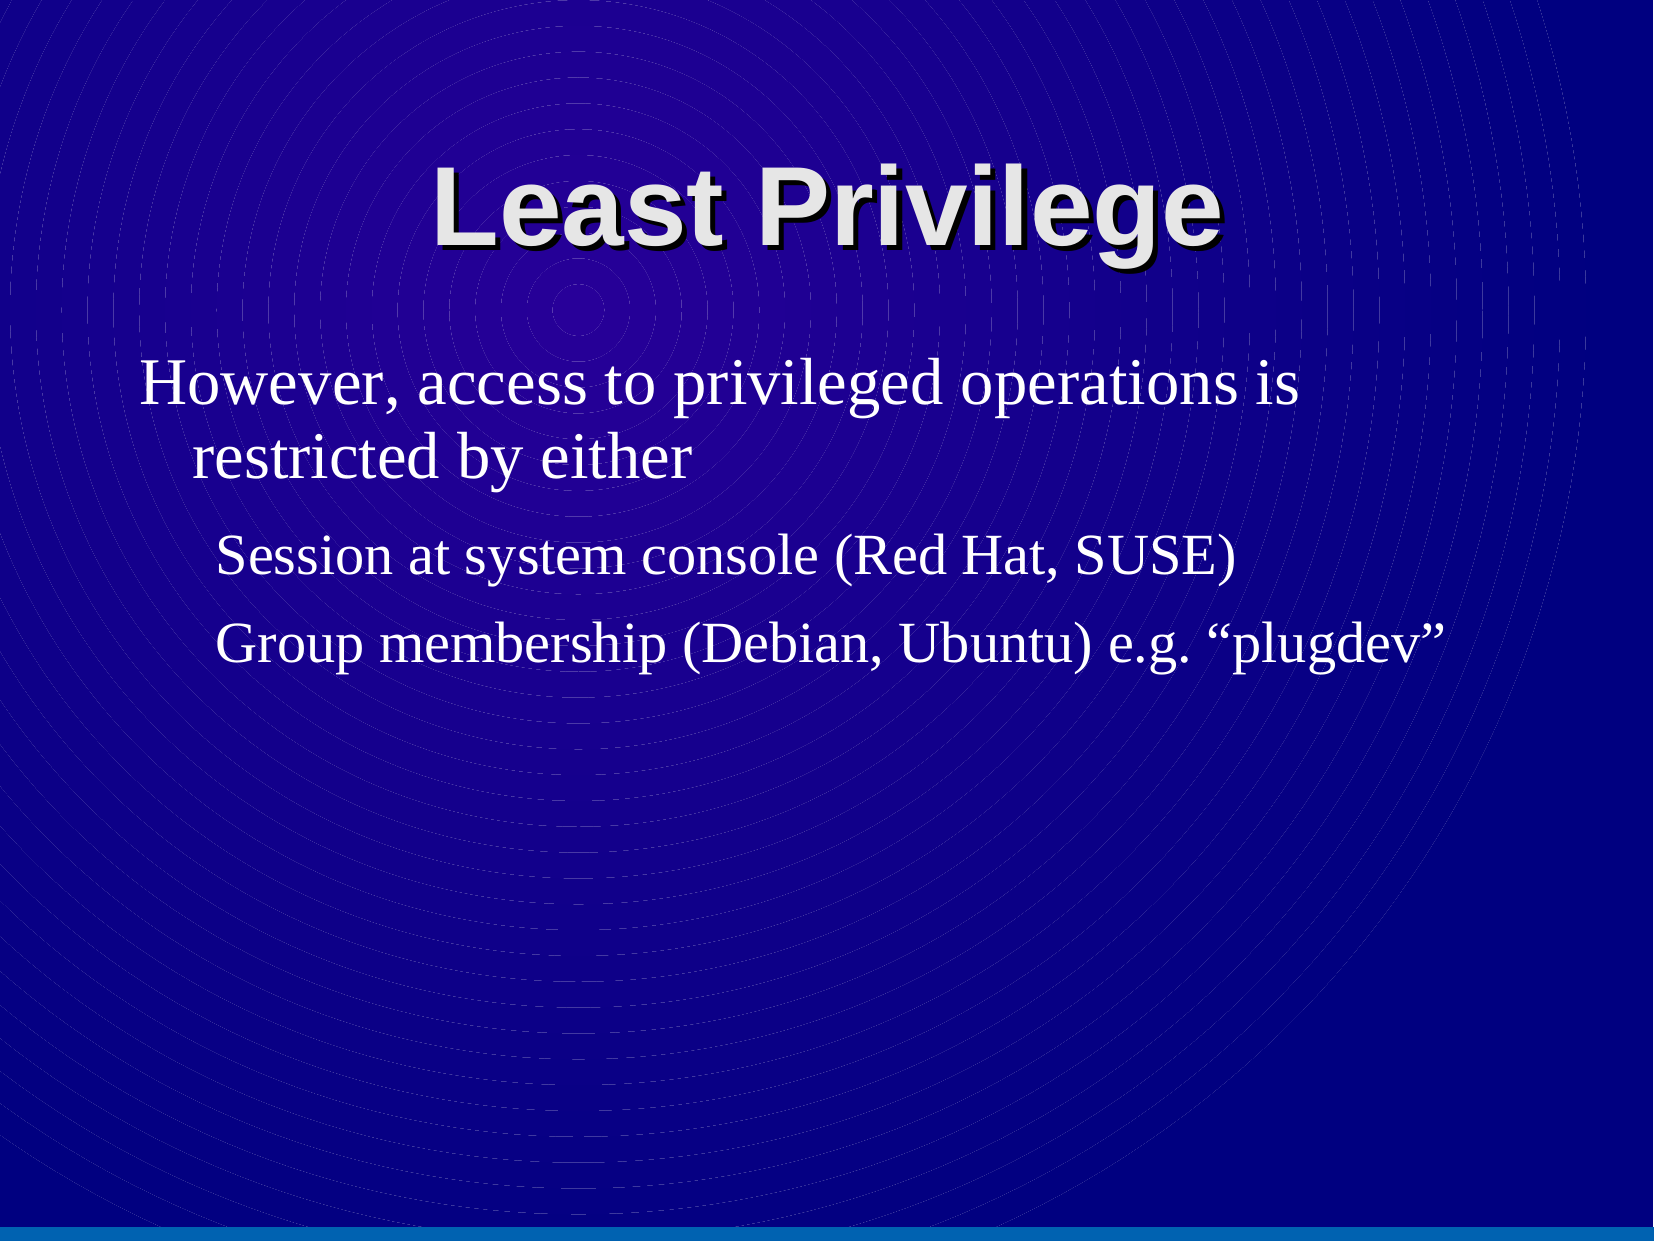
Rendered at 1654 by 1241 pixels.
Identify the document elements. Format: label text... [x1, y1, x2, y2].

title Least Privilege [121, 102, 1533, 311]
list However, access to privileged operations is restricted by either Session at system console (Red Hat, SUSE) Group membership (Debian, Ubuntu) e.g. “plugdev” [121, 344, 1533, 1127]
